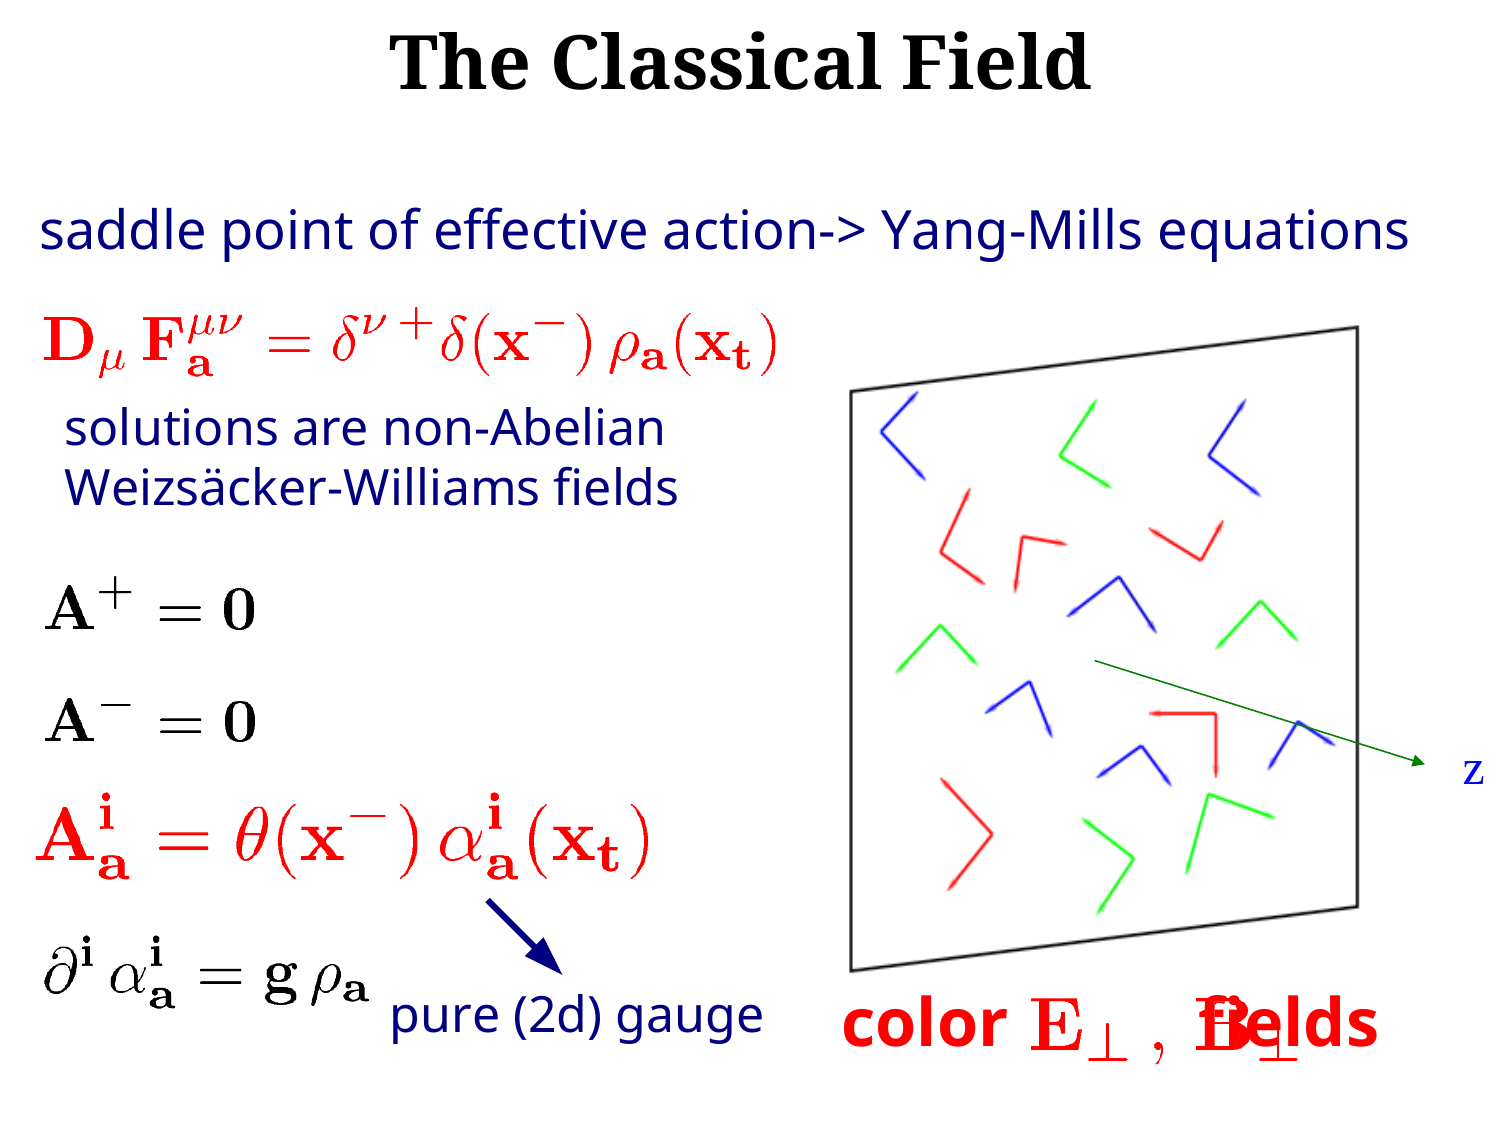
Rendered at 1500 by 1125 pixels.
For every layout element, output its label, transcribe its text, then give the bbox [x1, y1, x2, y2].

text_box saddle point of effective action-> Yang-Mills equations [24, 187, 1433, 268]
picture [1022, 991, 1315, 1075]
picture [37, 681, 263, 751]
picture [37, 299, 788, 381]
text_box color fields [826, 972, 1500, 1067]
picture [848, 324, 1361, 972]
picture [26, 787, 664, 885]
text_box pure (2d) gauge [375, 974, 826, 1051]
text_box z [1448, 726, 1500, 803]
text_box solutions are non-Abelian Weizsäcker-Williams fields [50, 387, 744, 523]
picture [37, 931, 376, 1013]
picture [37, 568, 263, 638]
text_box The Classical Field [375, 7, 1141, 113]
